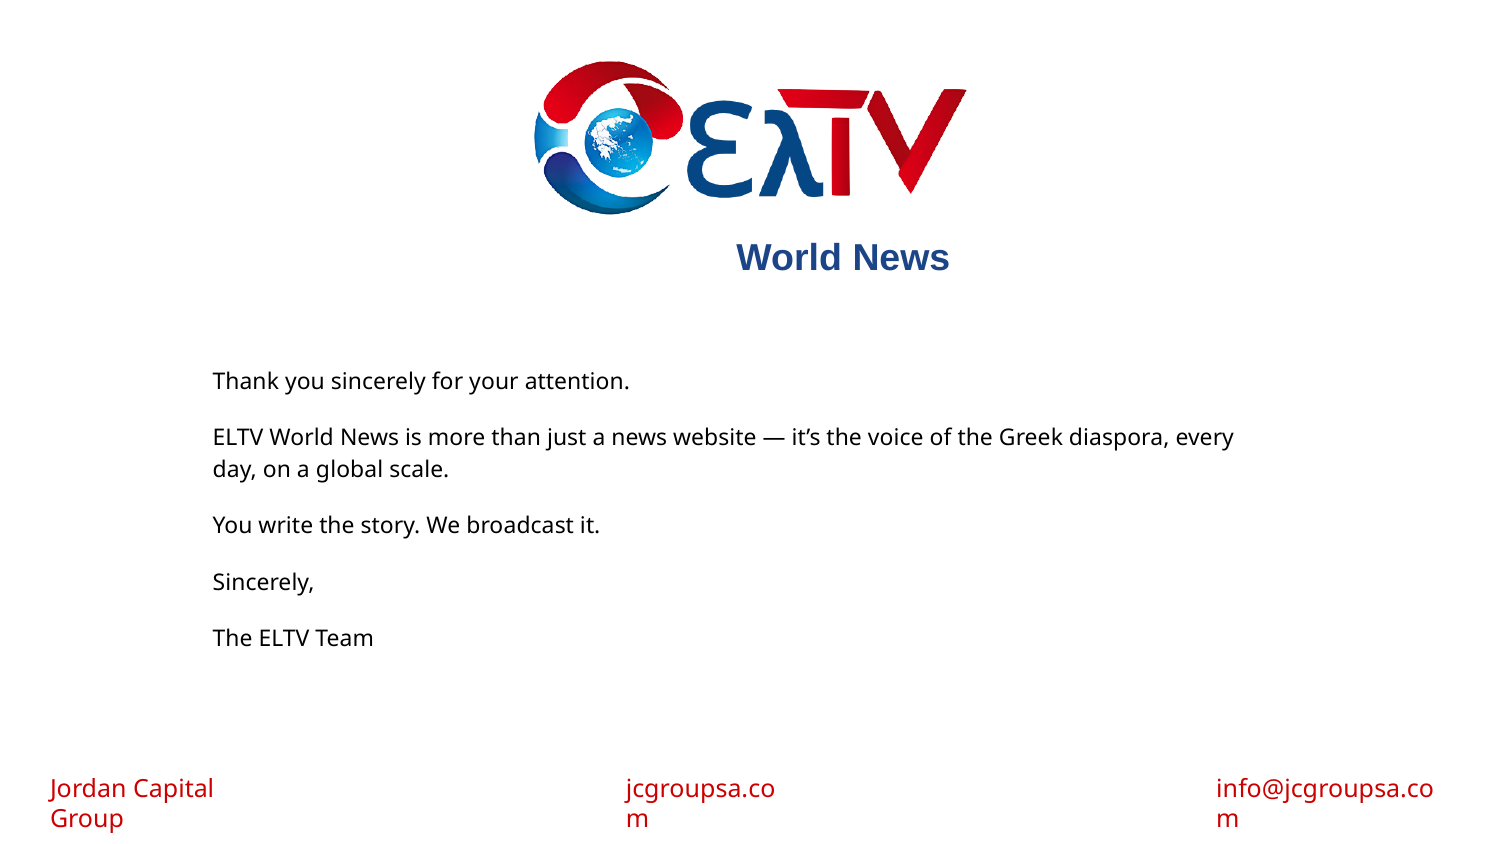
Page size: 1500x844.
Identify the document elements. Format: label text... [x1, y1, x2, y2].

text_box jcgroupsa.com [610, 757, 806, 844]
text_box info@jcgroupsa.com [1201, 757, 1471, 844]
text_box Jordan Capital Group [35, 757, 305, 844]
text_box Thank you sincerely for your attention. ELTV World News is more than just a news website — it’s the voice of the Greek diaspora, every day, on a global scale. You write the story. We broadcast it. Sincerely, The ELTV Team [197, 347, 1291, 667]
picture [533, 59, 967, 218]
text_box World News [721, 217, 967, 293]
